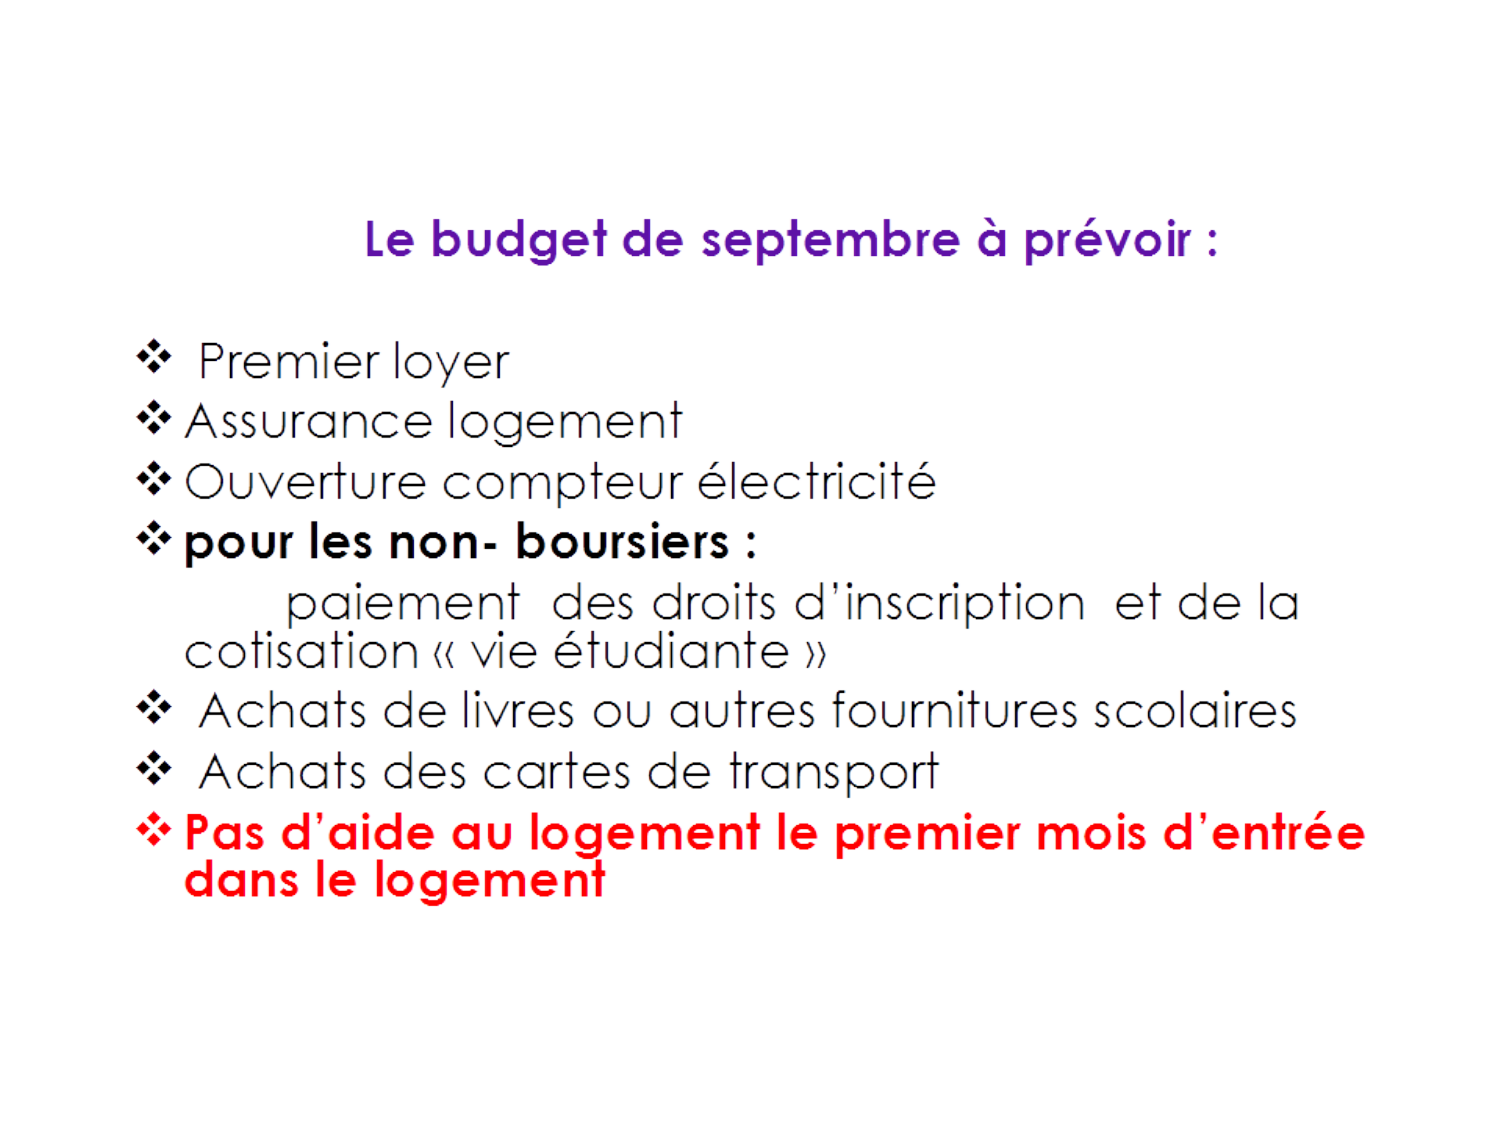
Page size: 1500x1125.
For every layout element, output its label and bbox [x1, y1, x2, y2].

picture [133, 216, 1367, 908]
